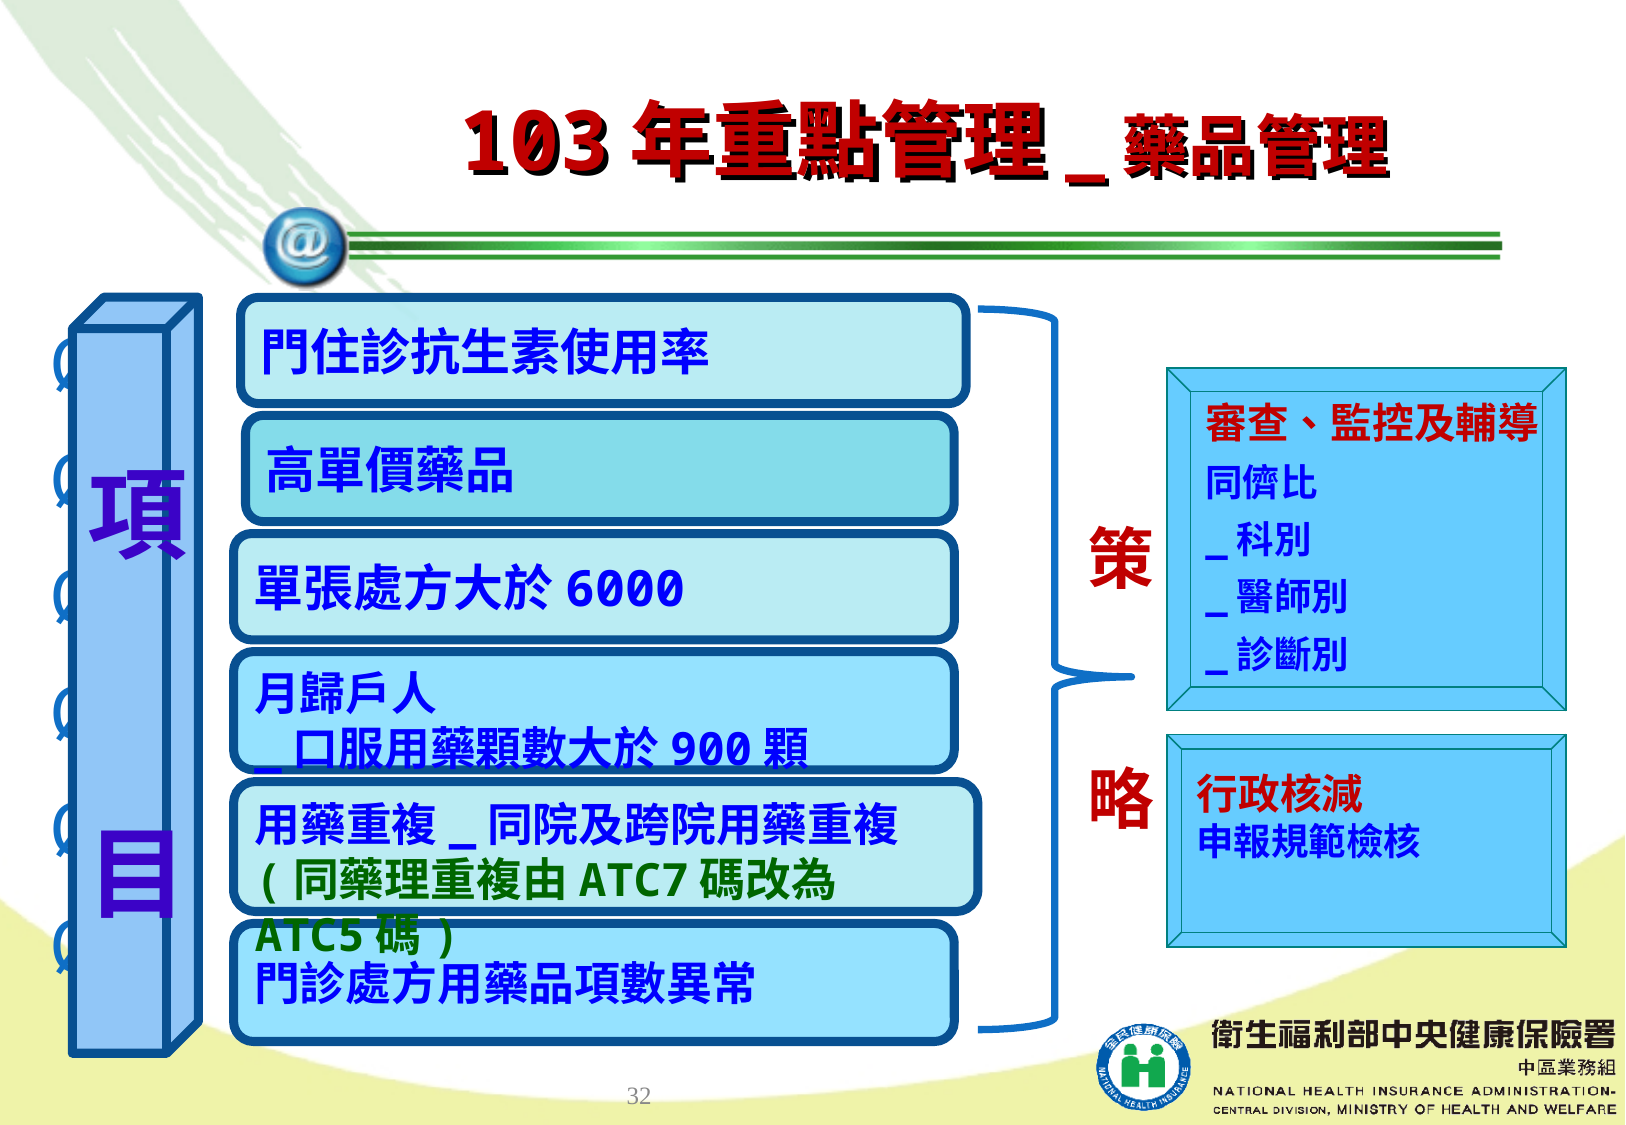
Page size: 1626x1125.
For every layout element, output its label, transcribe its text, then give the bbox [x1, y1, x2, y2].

text_box 策 略 [1125, 798, 1141, 804]
text_box 門診處方用藥品項數異常 [233, 923, 955, 1042]
text_box 策 略 [1072, 510, 1143, 845]
text_box 策 略 [1115, 786, 1128, 800]
text_box 用藥重複_同院及跨院用藥重複 (同藥理重複由ATC7碼改為ATC5碼) [233, 781, 978, 912]
text_box [611, 1065, 991, 1125]
text_box 行政核減 申報規範檢核 [1166, 734, 1566, 947]
text_box 門住診抗生素使用率 [240, 297, 967, 404]
text_box 策 略 [1125, 536, 1138, 545]
text_box 月歸戶人 _口服用藥顆數大於900顆 [233, 651, 955, 770]
text_box 高單價藥品 [245, 415, 955, 522]
text_box 單張處方大於6000 [233, 533, 955, 640]
text_box 策 略 [1111, 537, 1122, 545]
text_box 策 略 [1126, 811, 1140, 820]
text_box 項 目 [72, 297, 199, 1054]
text_box 審查、監控及輔導 同儕比 _科別 _醫師別 _診斷別 [1166, 368, 1566, 711]
text_box 策 略 [1128, 780, 1138, 787]
title 103年重點管理_藥品管理 [304, 66, 1544, 209]
text_box 策 略 [1095, 537, 1109, 545]
text_box 策 略 [1125, 562, 1138, 573]
list [34, 304, 1497, 1089]
